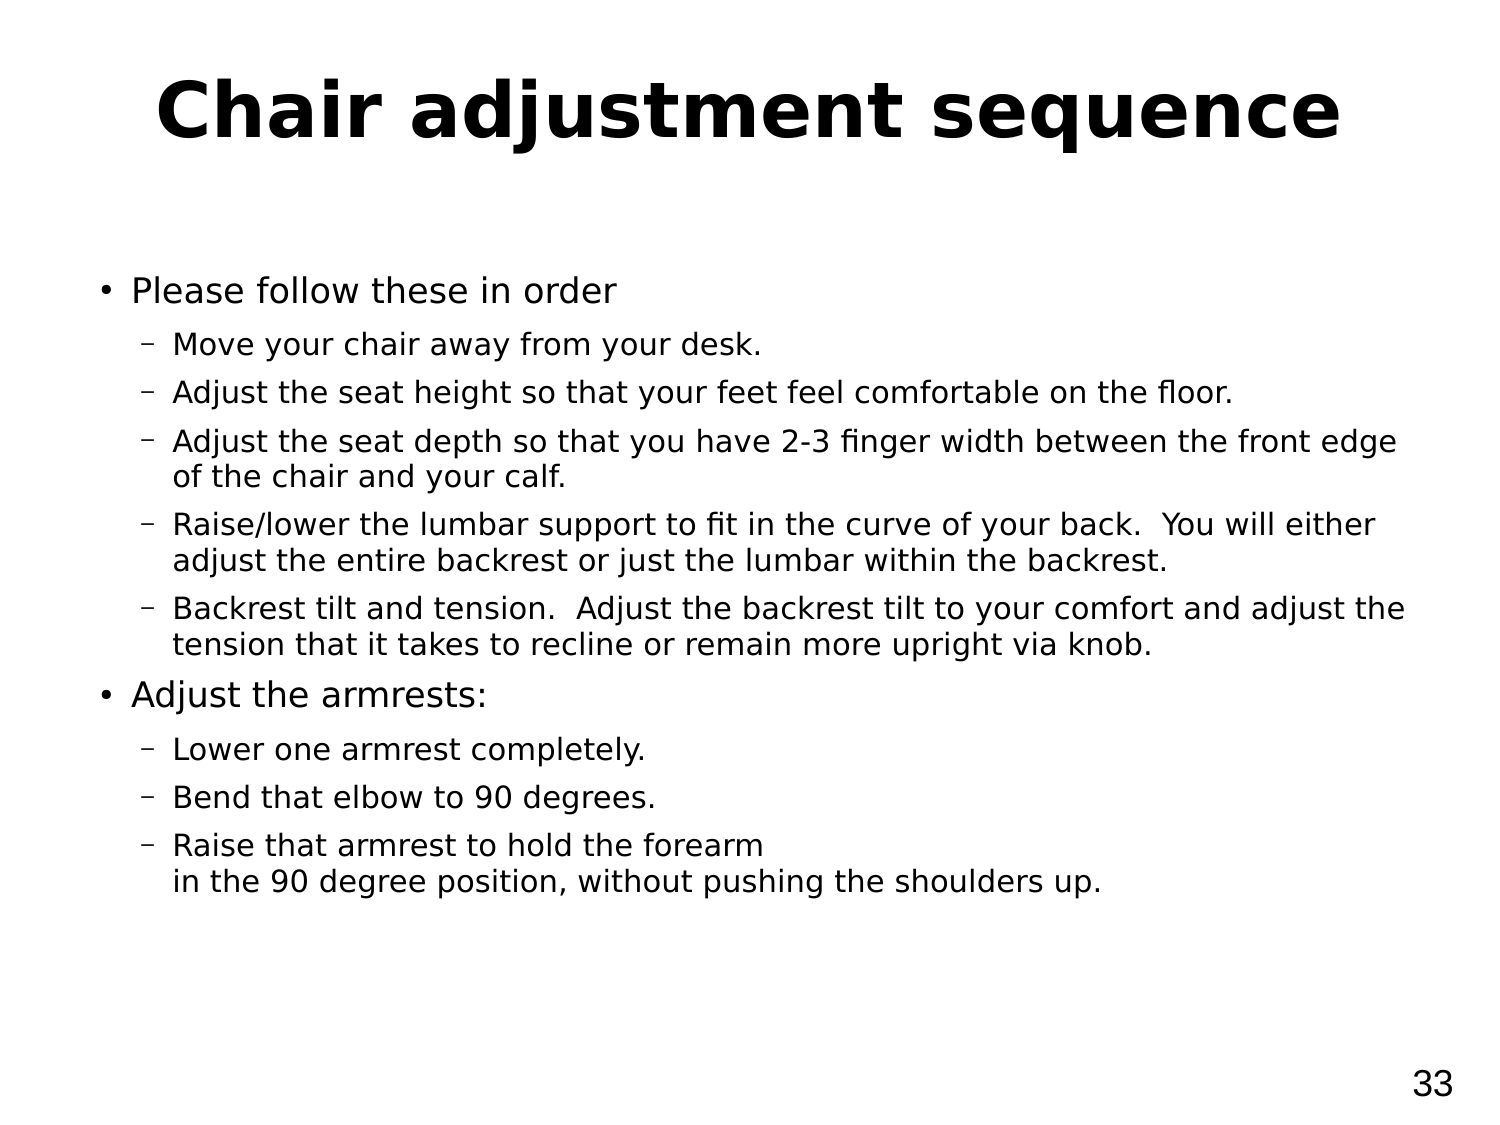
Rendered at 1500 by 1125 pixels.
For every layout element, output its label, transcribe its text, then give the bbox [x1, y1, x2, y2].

list Please follow these in order Move your chair away from your desk. Adjust the seat height so that your feet feel comfortable on the floor. Adjust the seat depth so that you have 2-3 finger width between the front edge of the chair and your calf. Raise/lower the lumbar support to fit in the curve of your back. You will either adjust the entire backrest or just the lumbar within the backrest. Backrest tilt and tension. Adjust the backrest tilt to your comfort and adjust the tension that it takes to recline or remain more upright via knob. Adjust the armrests: Lower one armrest completely. Bend that elbow to 90 degrees. Raise that armrest to hold the forearm in the 90 degree position, without pushing the shoulders up. [75, 263, 1425, 916]
title Chair adjustment sequence [75, 44, 1425, 177]
